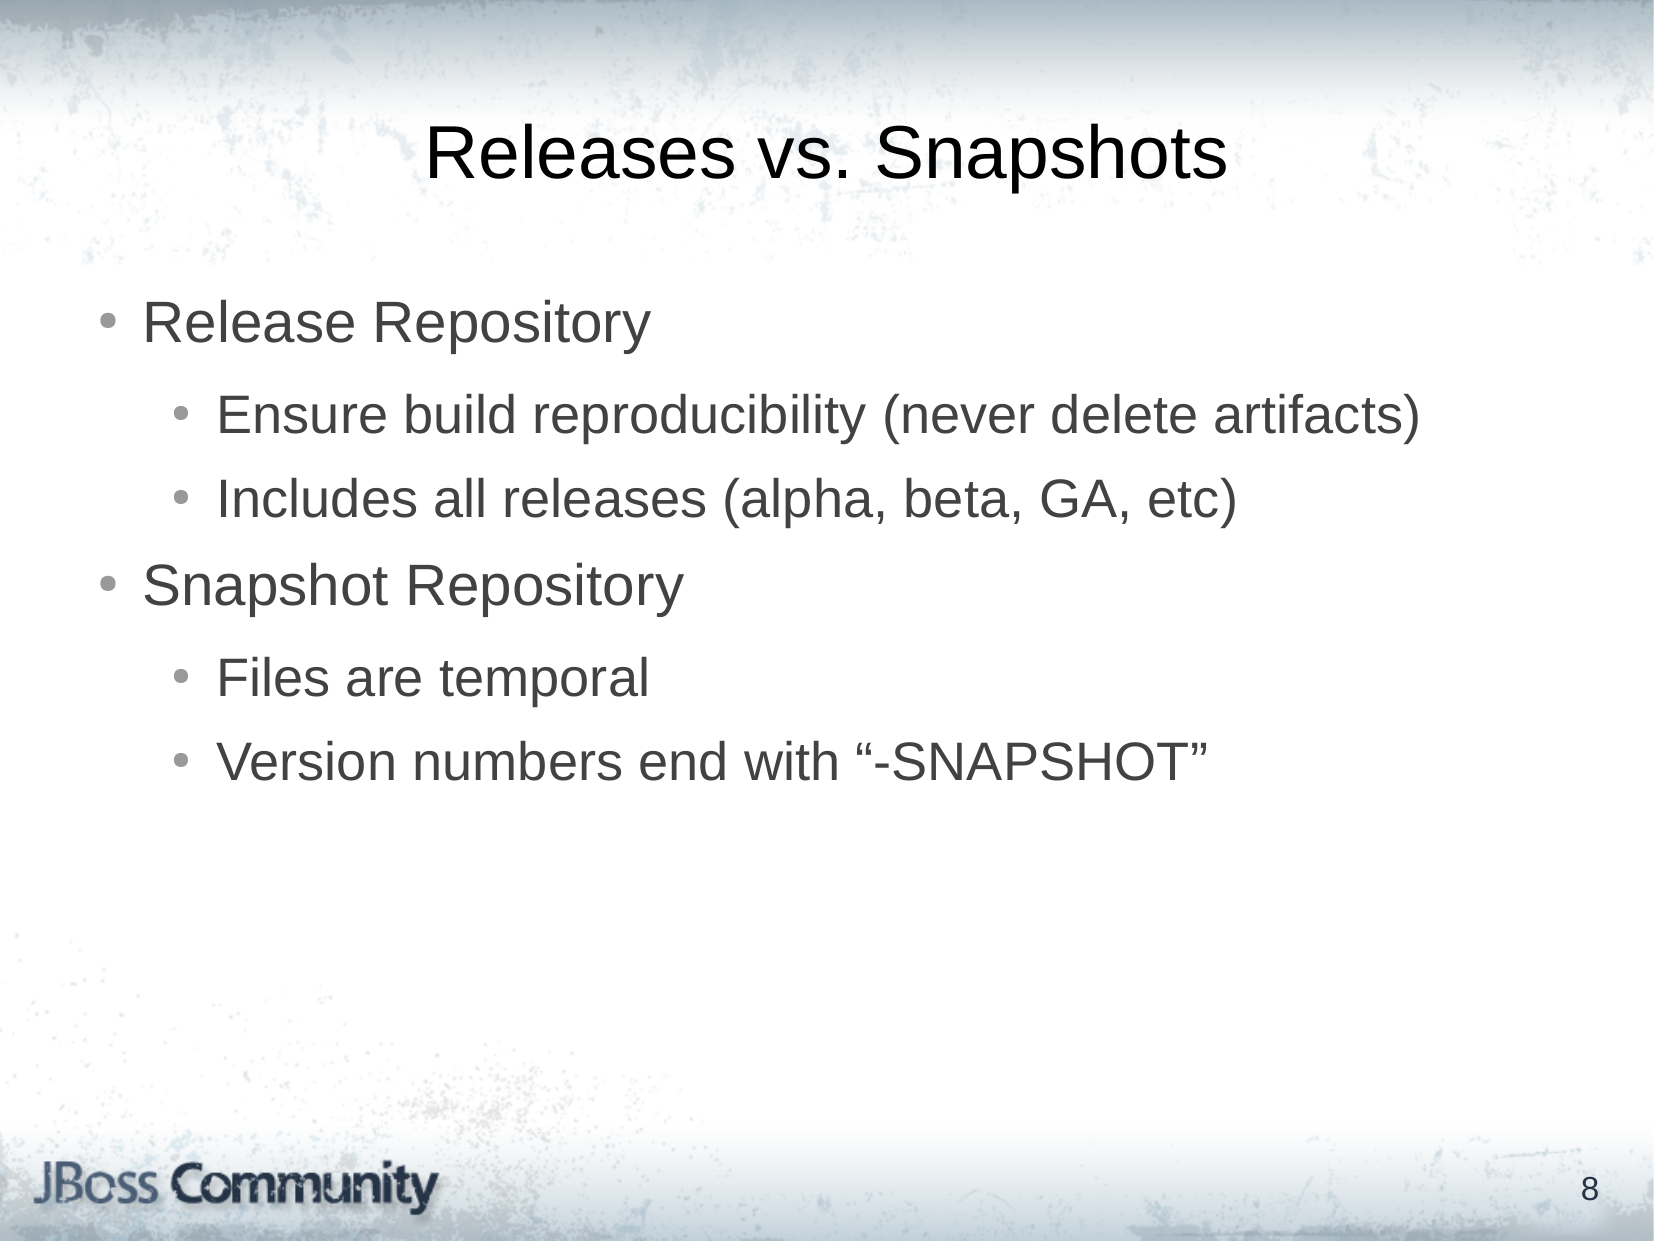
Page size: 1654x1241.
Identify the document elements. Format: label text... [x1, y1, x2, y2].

title Releases vs. Snapshots [82, 49, 1571, 257]
picture [0, 0, 1654, 1241]
list Release Repository Ensure build reproducibility (never delete artifacts) Includes all releases (alpha, beta, GA, etc) Snapshot Repository Files are temporal Version numbers end with “-SNAPSHOT” [82, 290, 1571, 1109]
